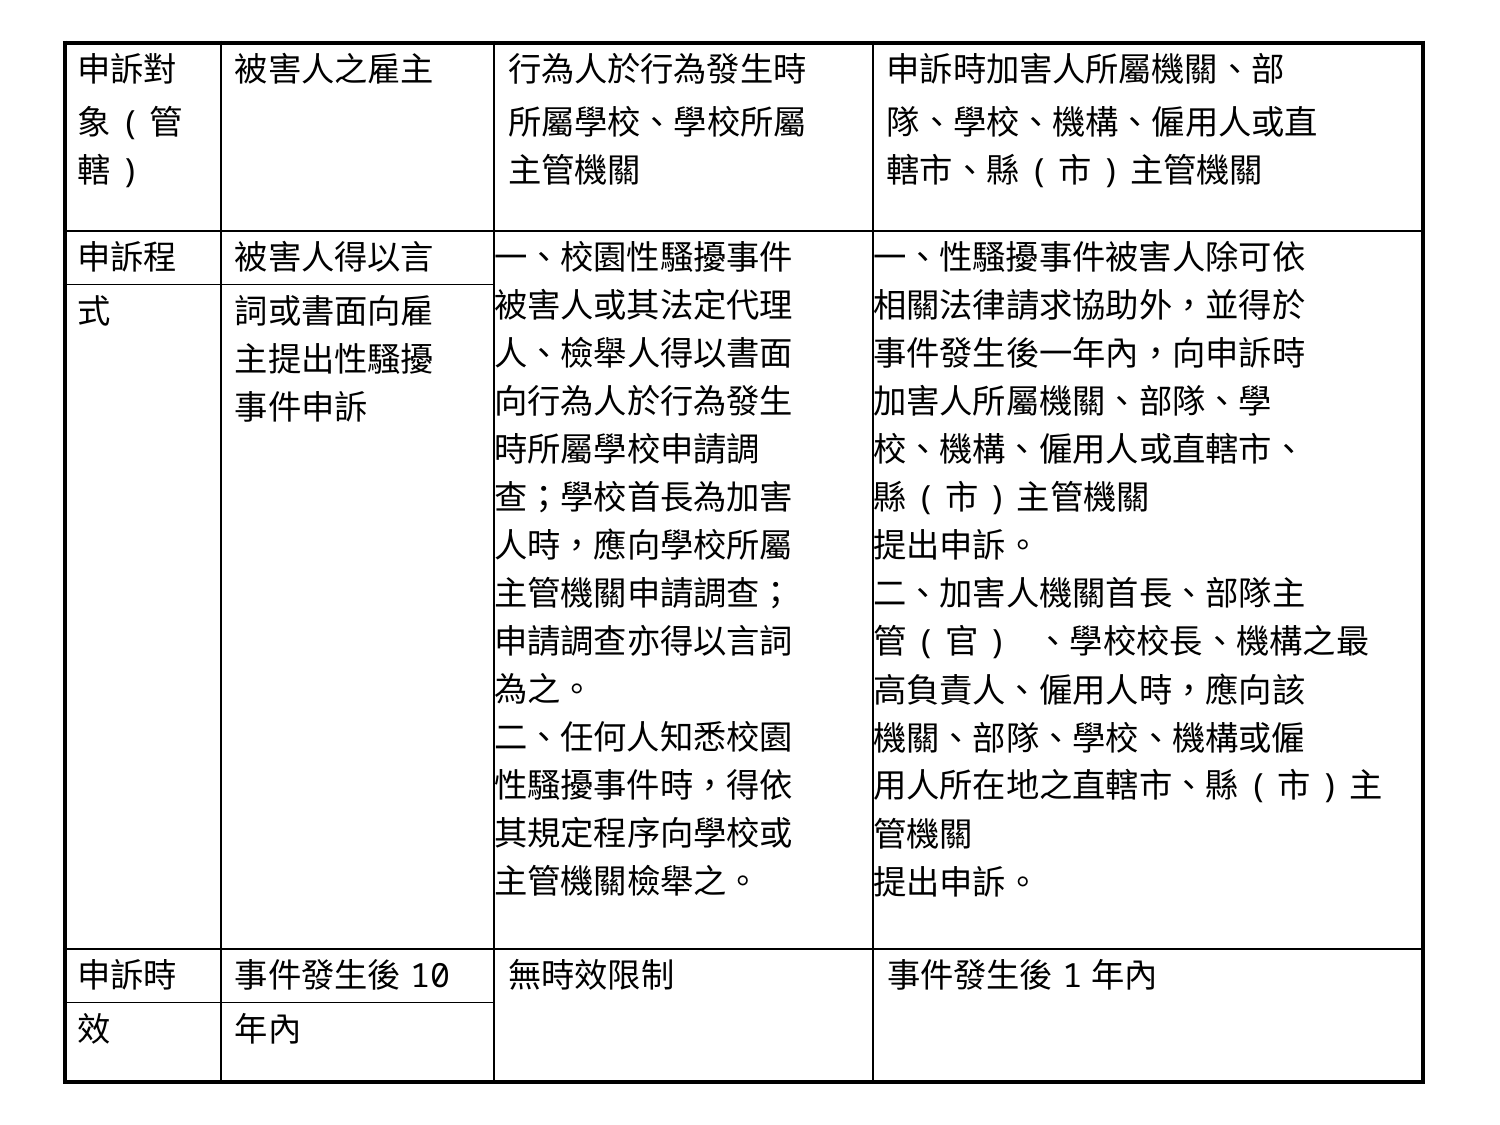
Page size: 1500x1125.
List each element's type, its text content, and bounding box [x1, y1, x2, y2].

table_header 申訴時加害人所屬機關、部 [874, 45, 1421, 96]
table_cell 事件發生後10 [222, 950, 493, 1002]
table_cell 主提出性騷擾 [222, 333, 493, 381]
table_cell 隊、學校、機構、僱用人或直 [874, 96, 1421, 144]
table_cell 無時效限制 [495, 950, 872, 1080]
table_header 被害人之雇主 [222, 45, 493, 230]
table_cell 式 [67, 285, 220, 948]
table_cell 申訴程 [67, 232, 220, 284]
table_cell 年內 [222, 1003, 493, 1080]
table_cell 詞或書面向雇 [222, 285, 493, 333]
table_cell 事件申訴 [222, 381, 493, 948]
table_cell 被害人得以言 [222, 232, 493, 284]
table_cell 申訴時 [67, 950, 220, 1002]
table_cell 事件發生後1年內 [874, 950, 1421, 1080]
table_cell 主管機關 [495, 144, 872, 230]
table_header 行為人於行為發生時 [495, 45, 872, 96]
table_cell 象(管轄) [67, 96, 220, 230]
table_cell 一、性騷擾事件被害人除可依 相關法律請求協助外，並得於 事件發生後一年內，向申訴時 加害人所屬機關、部隊、學 校、機構、僱用人或直轄市、 縣(市)主管機關 提出申訴。 二、加害人機關首長、部隊主 管(官) 、學校校長、機構之最 高負責人、僱用人時，應向該 機關、部隊、學校、機構或僱 用人所在地之直轄市、縣(市)主 管機關 提出申訴。 [874, 232, 1421, 948]
table_cell 一、校園性騷擾事件 被害人或其法定代理 人、檢舉人得以書面 向行為人於行為發生 時所屬學校申請調 查；學校首長為加害 人時，應向學校所屬 主管機關申請調查； 申請調查亦得以言詞 為之。 二、任何人知悉校園 性騷擾事件時，得依 其規定程序向學校或 主管機關檢舉之。 [495, 232, 872, 948]
table_cell 轄市、縣(市)主管機關 [874, 144, 1421, 230]
table_header 申訴對 [67, 45, 220, 96]
table_cell 所屬學校、學校所屬 [495, 96, 872, 144]
table_cell 效 [67, 1003, 220, 1080]
